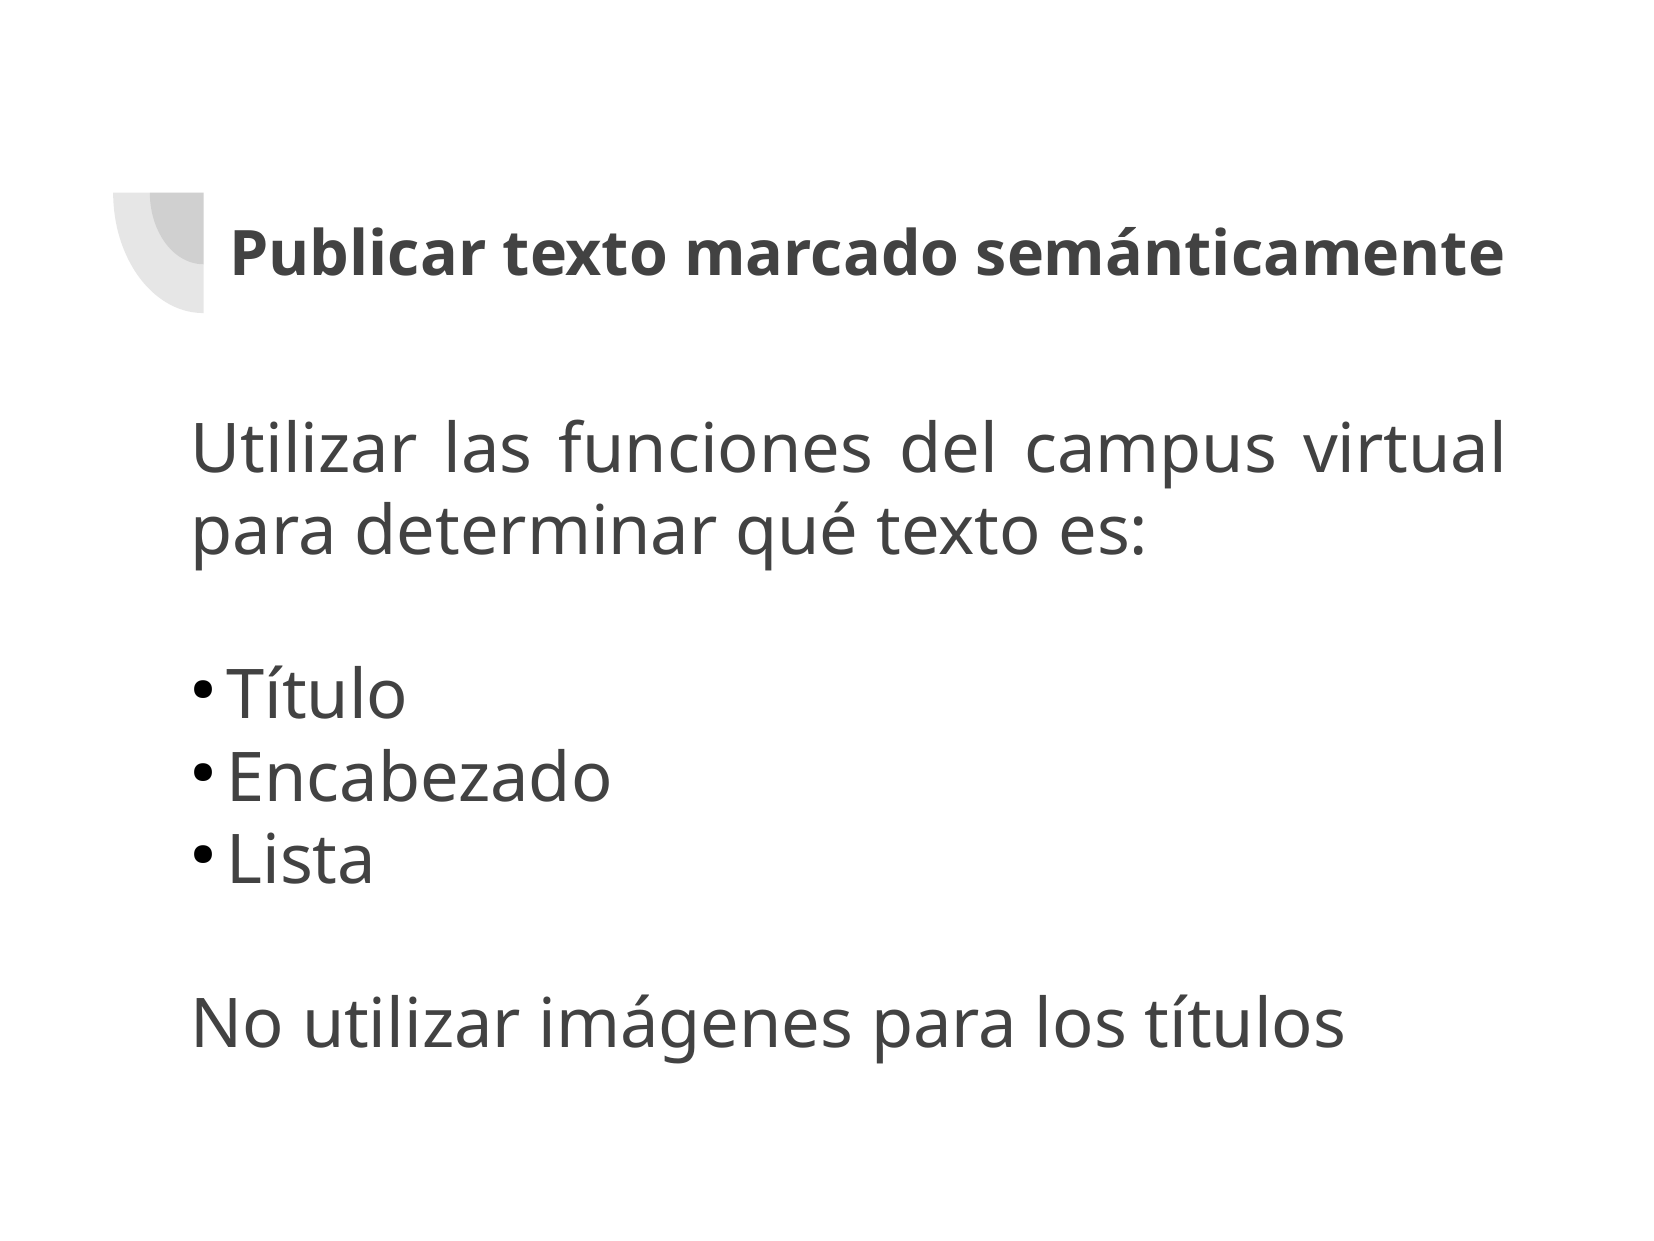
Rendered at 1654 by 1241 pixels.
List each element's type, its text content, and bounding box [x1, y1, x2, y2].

text_box Utilizar las funciones del campus virtual para determinar qué texto es: Título Encabezado Lista No utilizar imágenes para los títulos [175, 388, 1524, 1201]
title Publicar texto marcado semánticamente [210, 194, 1544, 315]
